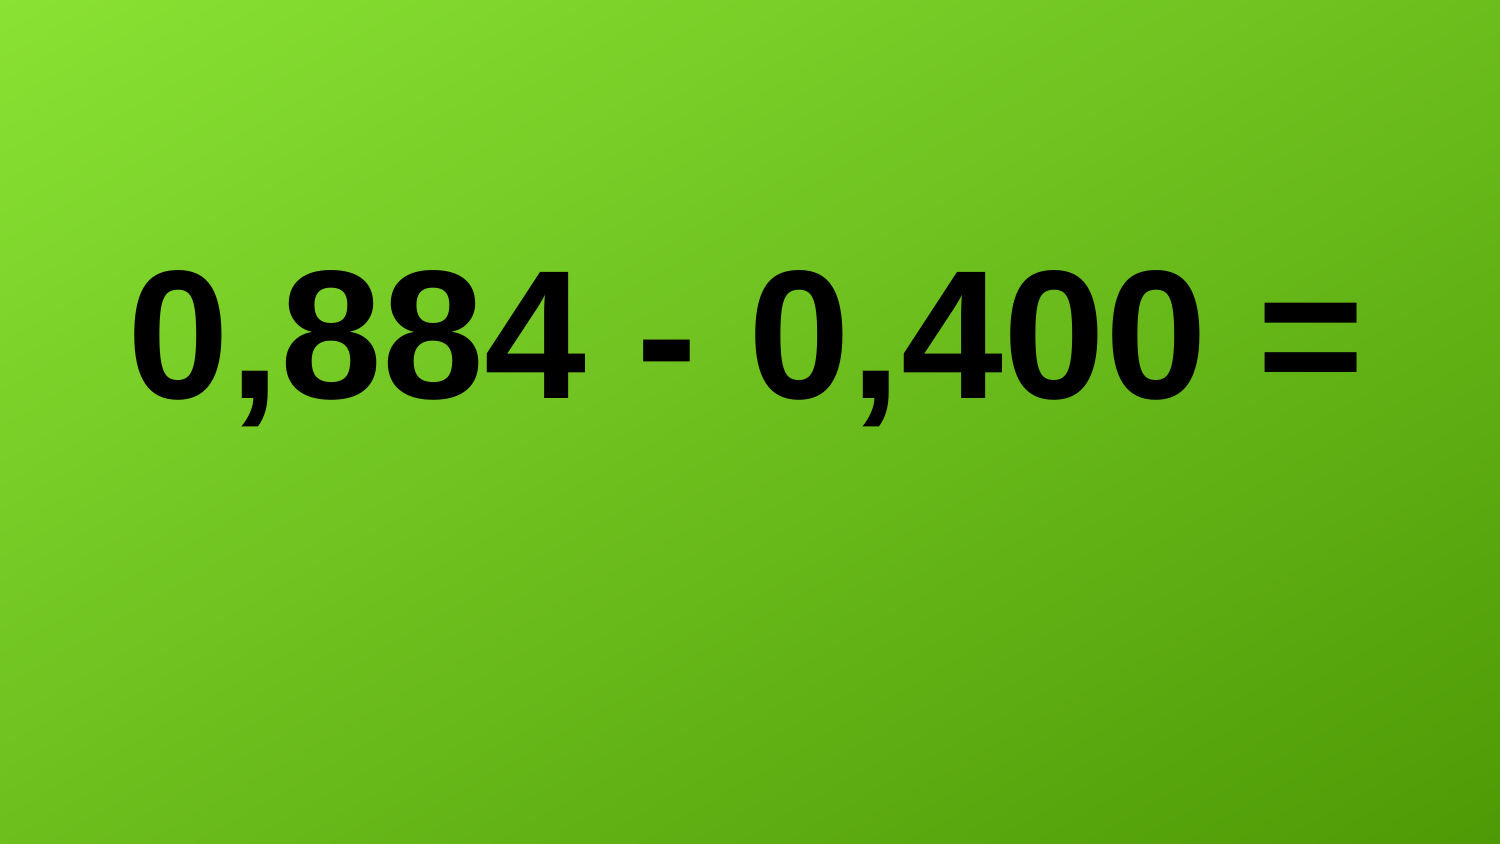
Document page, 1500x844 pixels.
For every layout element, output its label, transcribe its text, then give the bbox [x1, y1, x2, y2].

title 0,884 - 0,400 = [112, 259, 1388, 451]
